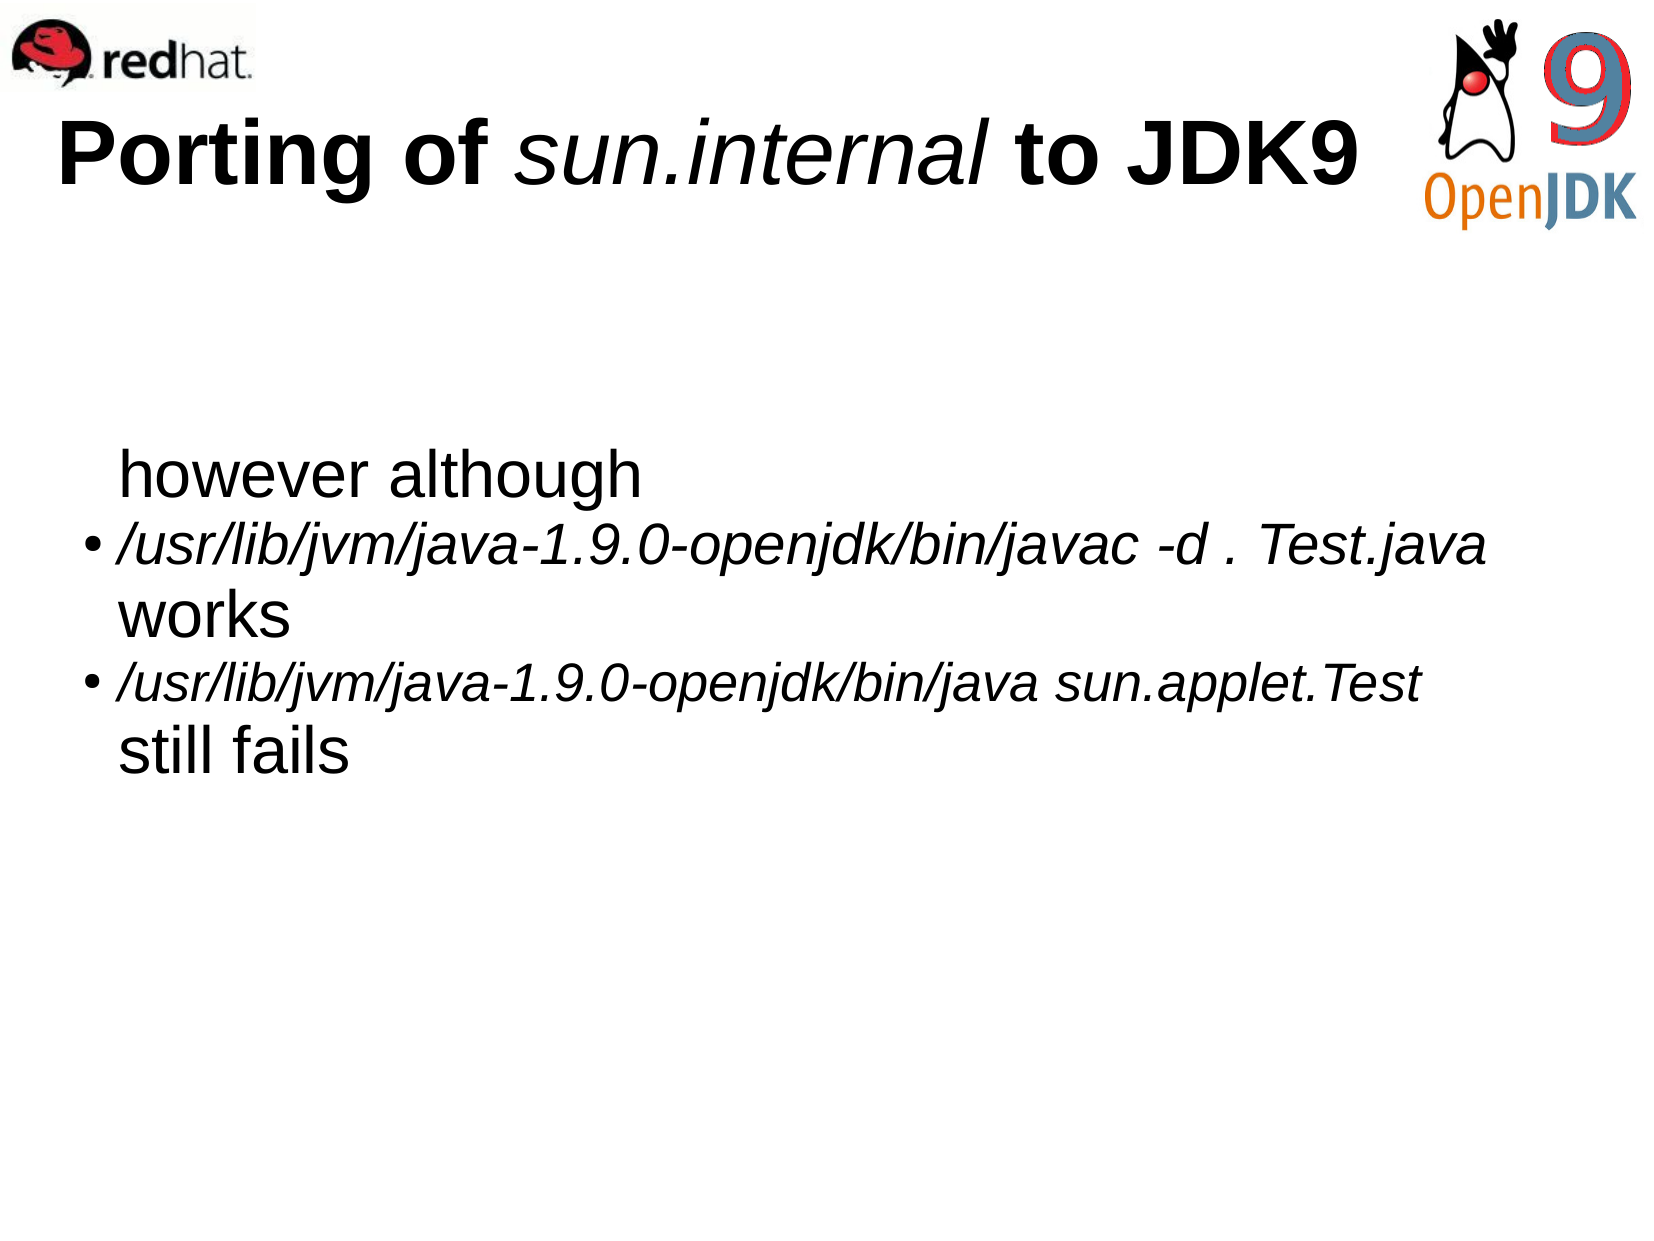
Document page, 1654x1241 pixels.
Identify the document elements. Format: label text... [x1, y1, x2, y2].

picture [0, 3, 256, 92]
title Porting of sun.internal to JDK9 [0, 49, 1410, 257]
subtitle however although /usr/lib/jvm/java-1.9.0-openjdk/bin/javac -d . Test.java works /usr/lib/jvm/java-1.9.0-openjdk/bin/java sun.applet.Test still fails [82, 201, 1571, 1099]
picture [1410, 4, 1651, 245]
